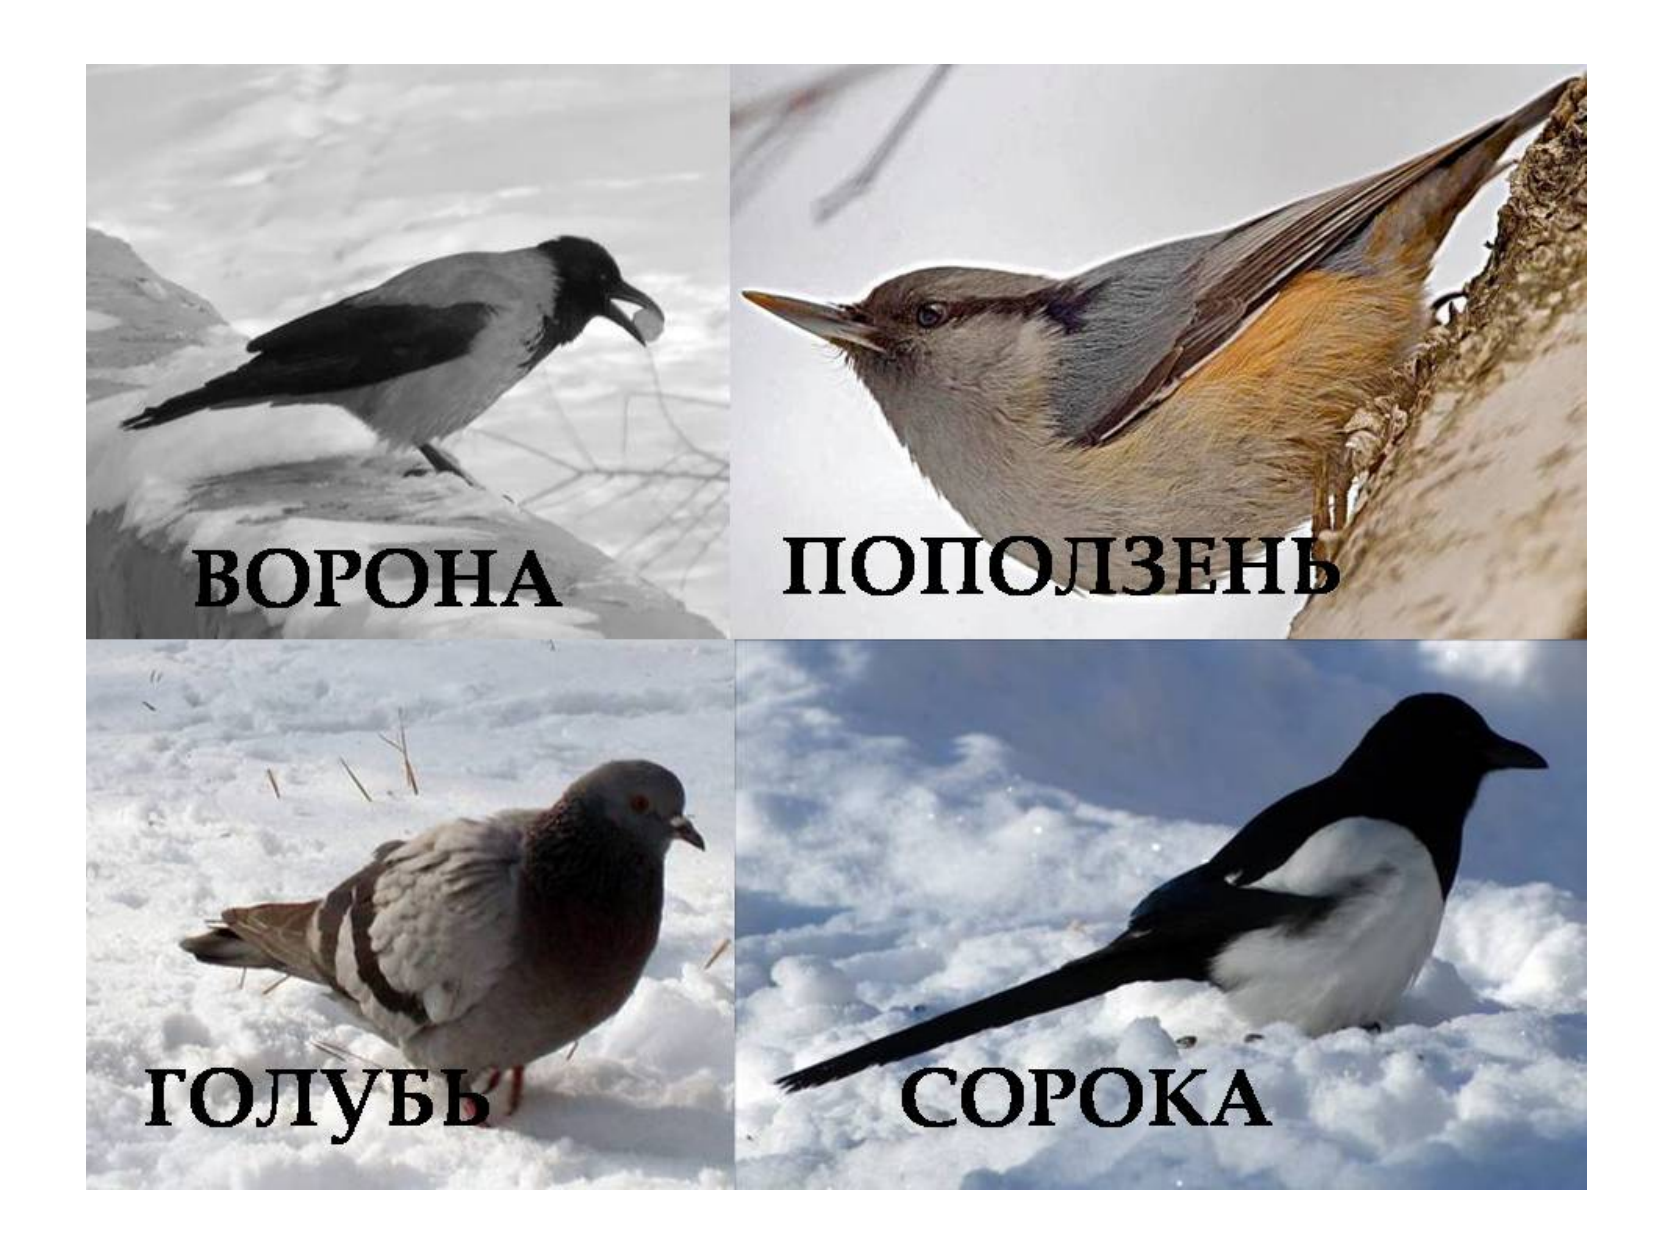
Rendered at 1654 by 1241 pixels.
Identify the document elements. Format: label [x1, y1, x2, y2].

picture [86, 64, 1587, 1190]
